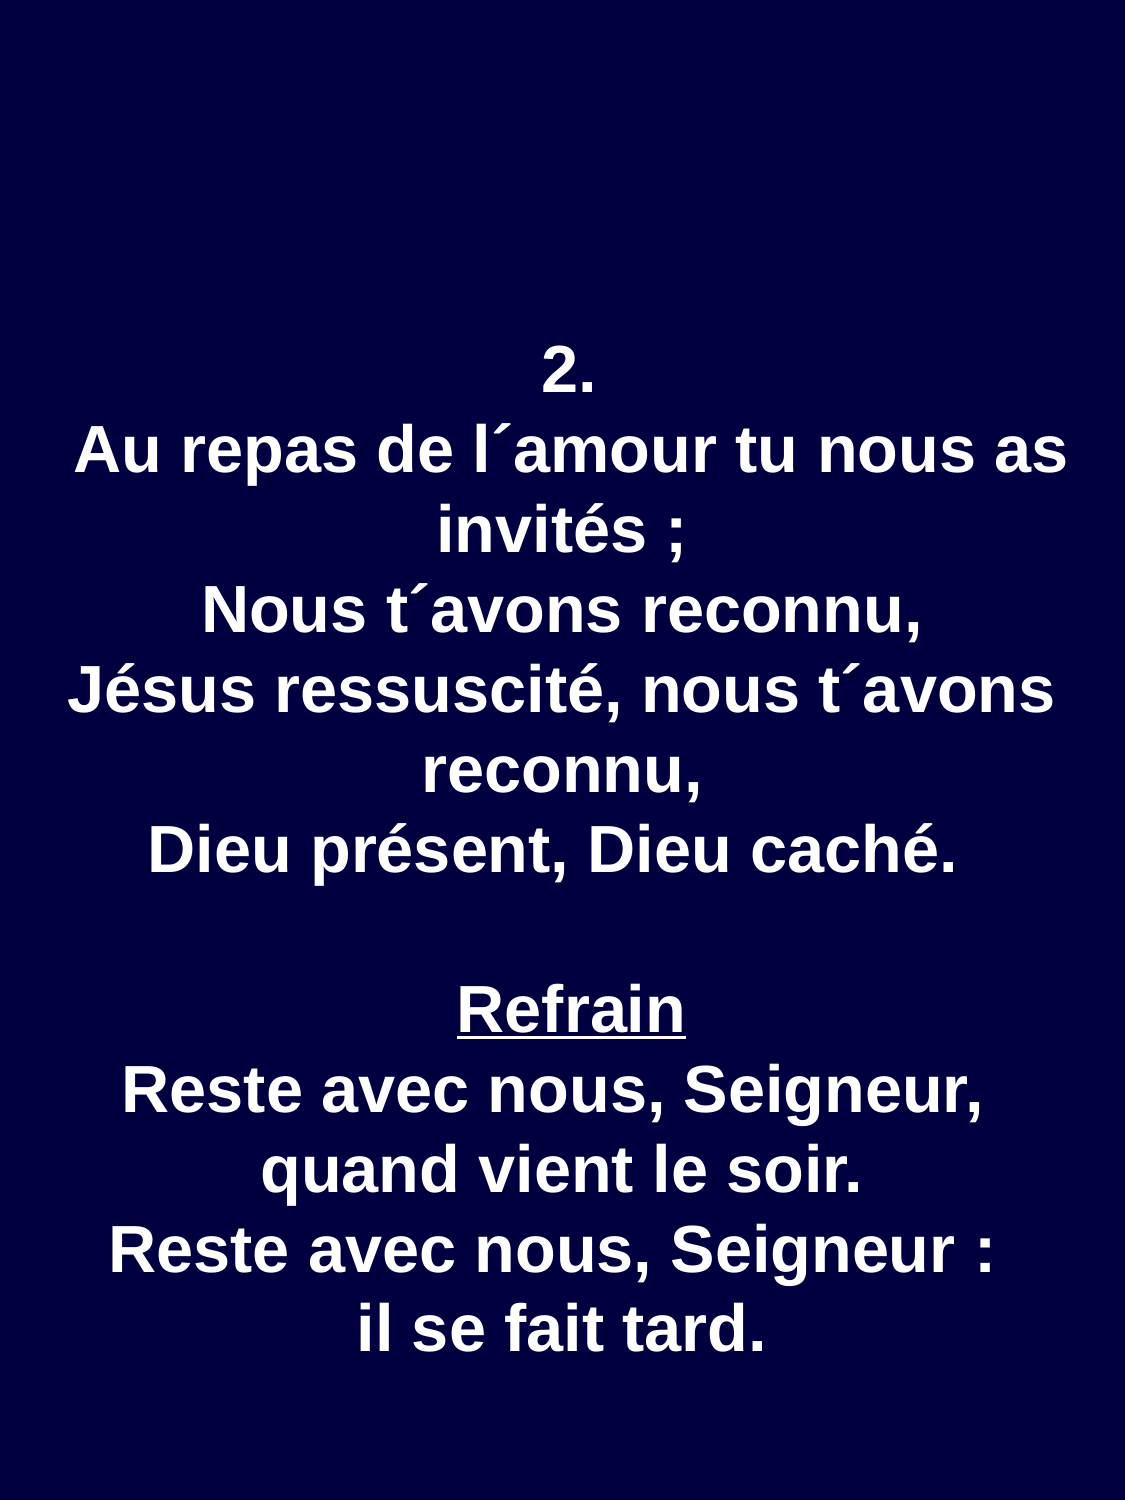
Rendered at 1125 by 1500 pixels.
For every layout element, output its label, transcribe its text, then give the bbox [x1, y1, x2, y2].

text_box 2. Au repas de l´amour tu nous as invités ; Nous t´avons reconnu, Jésus ressuscité, nous t´avons reconnu, Dieu présent, Dieu caché. Refrain Reste avec nous, Seigneur, quand vient le soir. Reste avec nous, Seigneur : il se fait tard. [0, 228, 1125, 1423]
